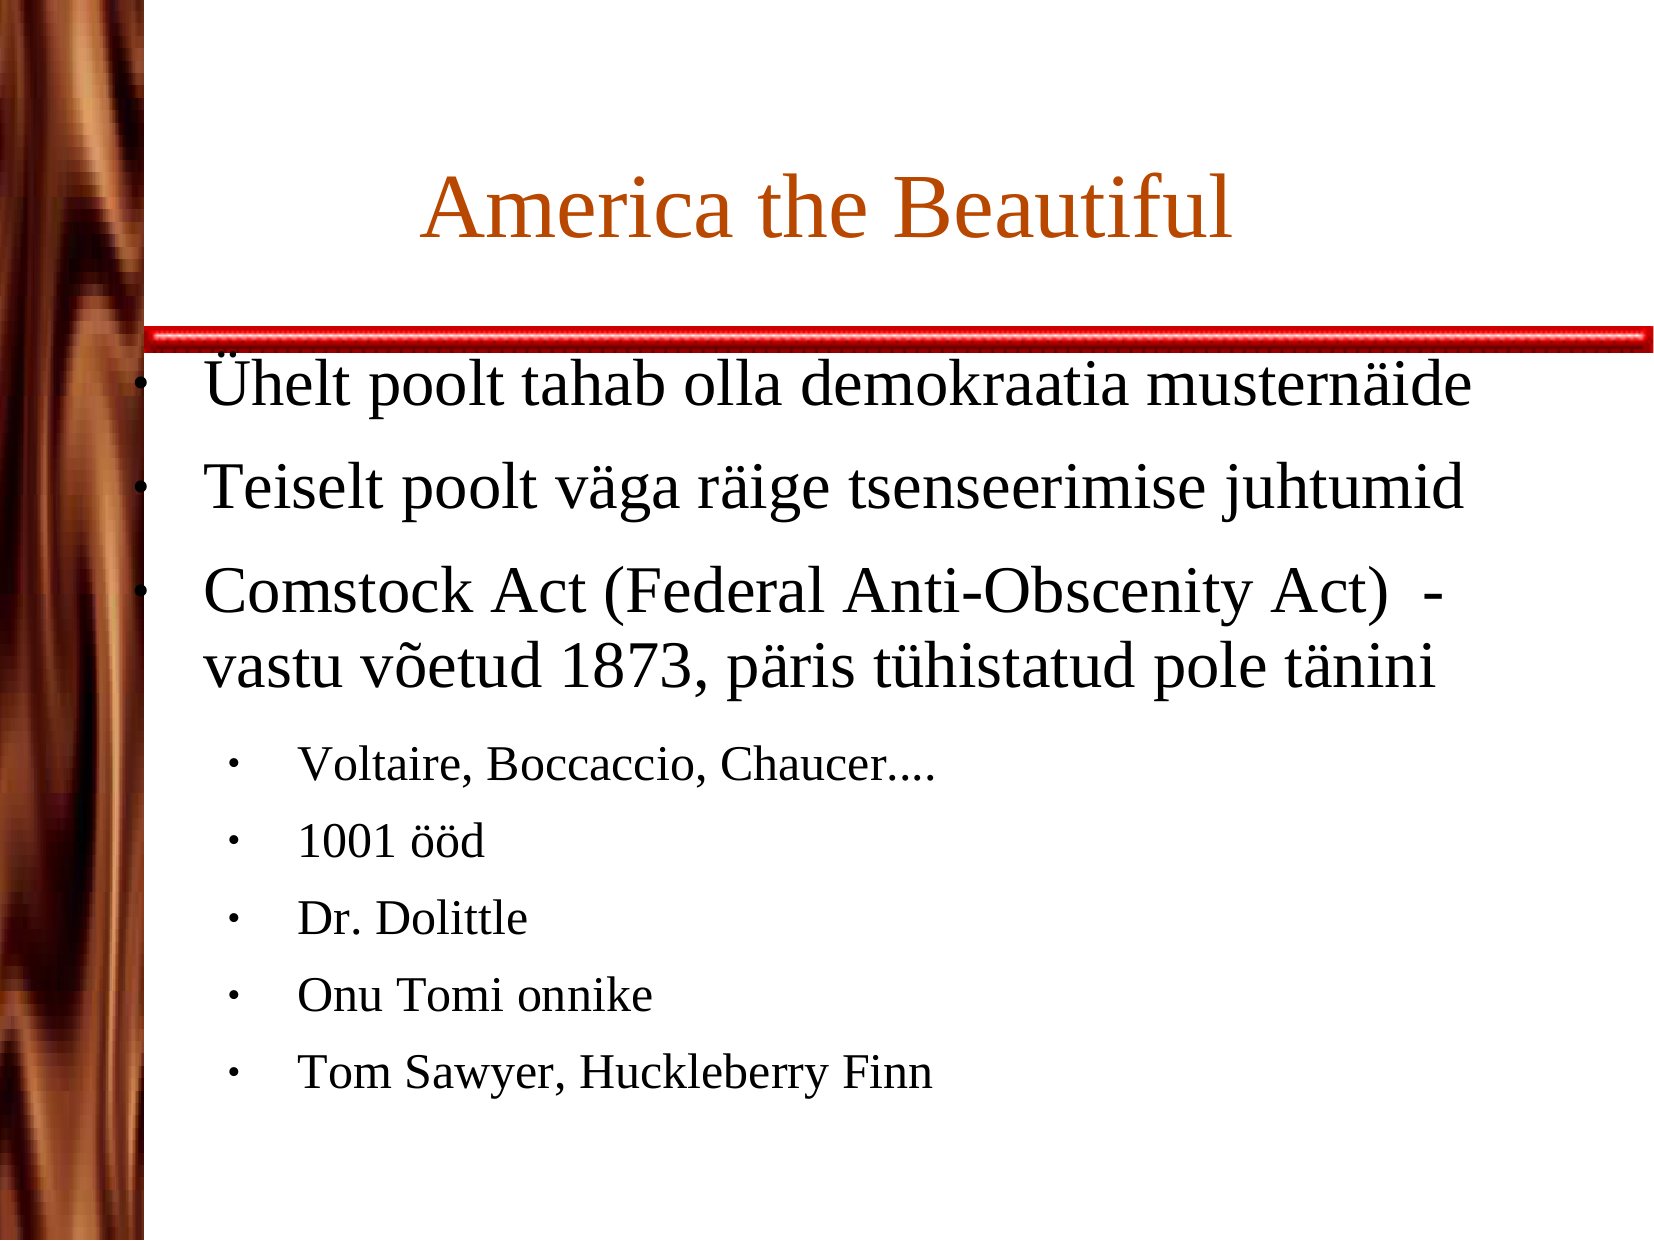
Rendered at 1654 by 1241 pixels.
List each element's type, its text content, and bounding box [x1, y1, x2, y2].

list Ühelt poolt tahab olla demokraatia musternäide Teiselt poolt väga räige tsenseerimise juhtumid Comstock Act (Federal Anti-Obscenity Act) -vastu võetud 1873, päris tühistatud pole tänini Voltaire, Boccaccio, Chaucer.... 1001 ööd Dr. Dolittle Onu Tomi onnike Tom Sawyer, Huckleberry Finn [121, 344, 1534, 1203]
picture [0, 0, 1654, 1240]
title America the Beautiful [121, 102, 1534, 310]
